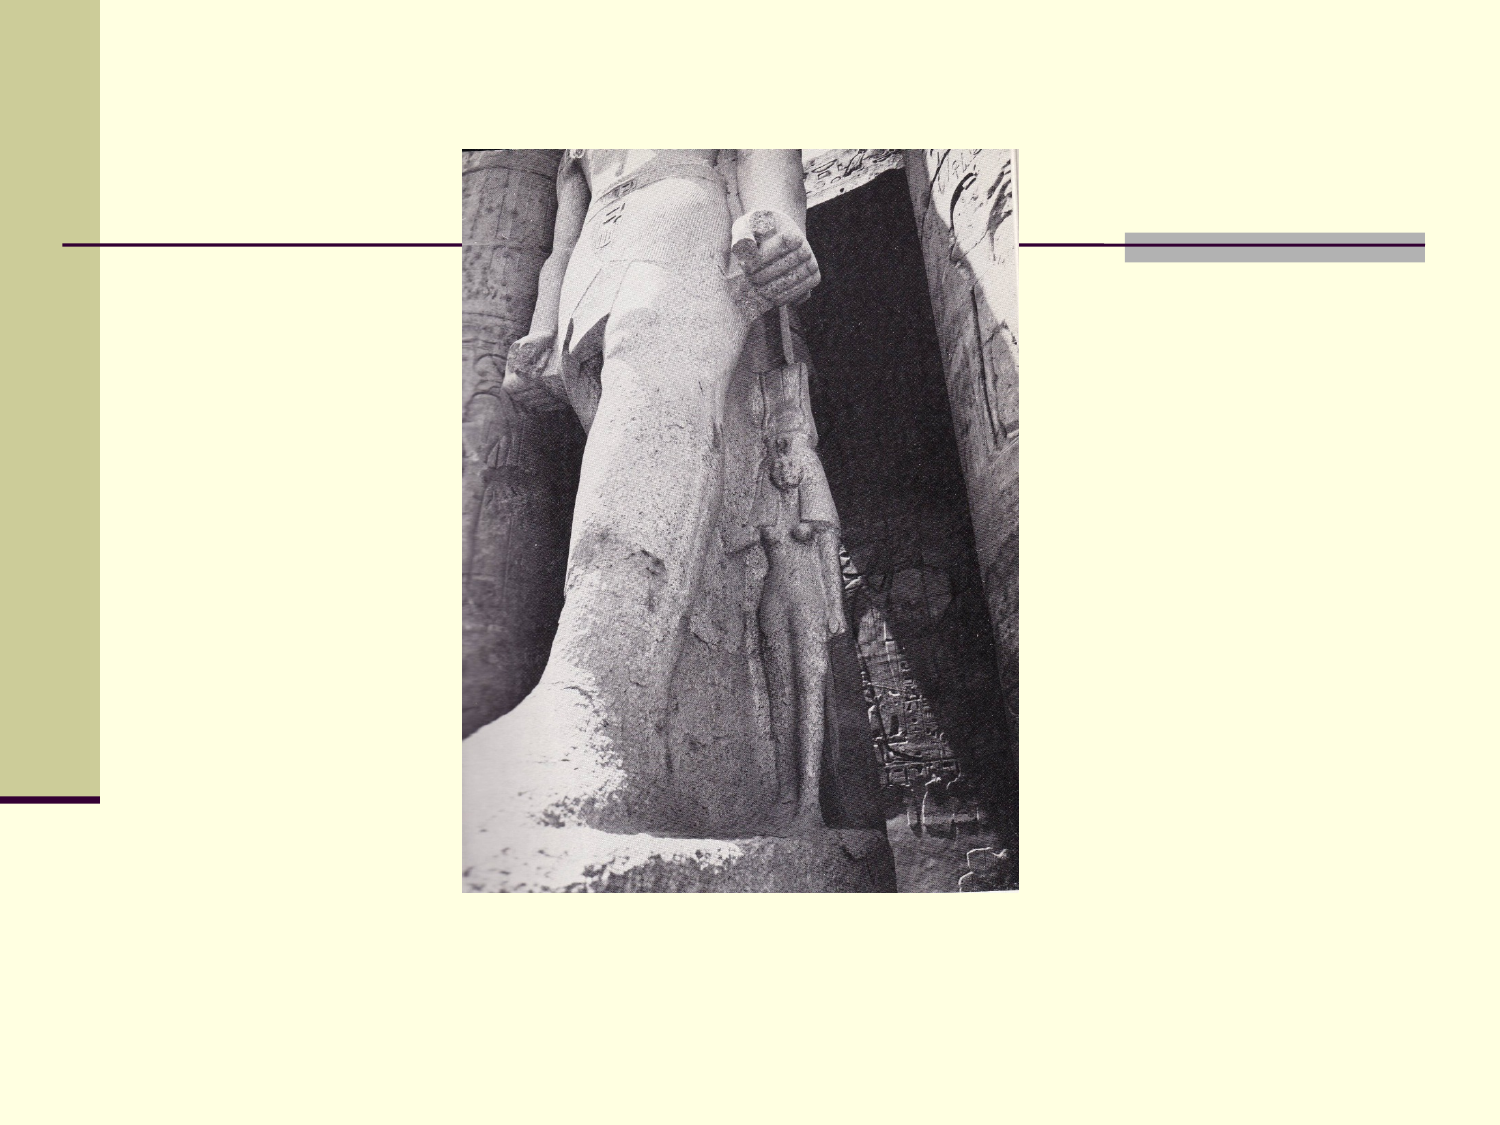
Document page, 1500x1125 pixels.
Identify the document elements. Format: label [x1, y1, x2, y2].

picture [462, 149, 1019, 893]
